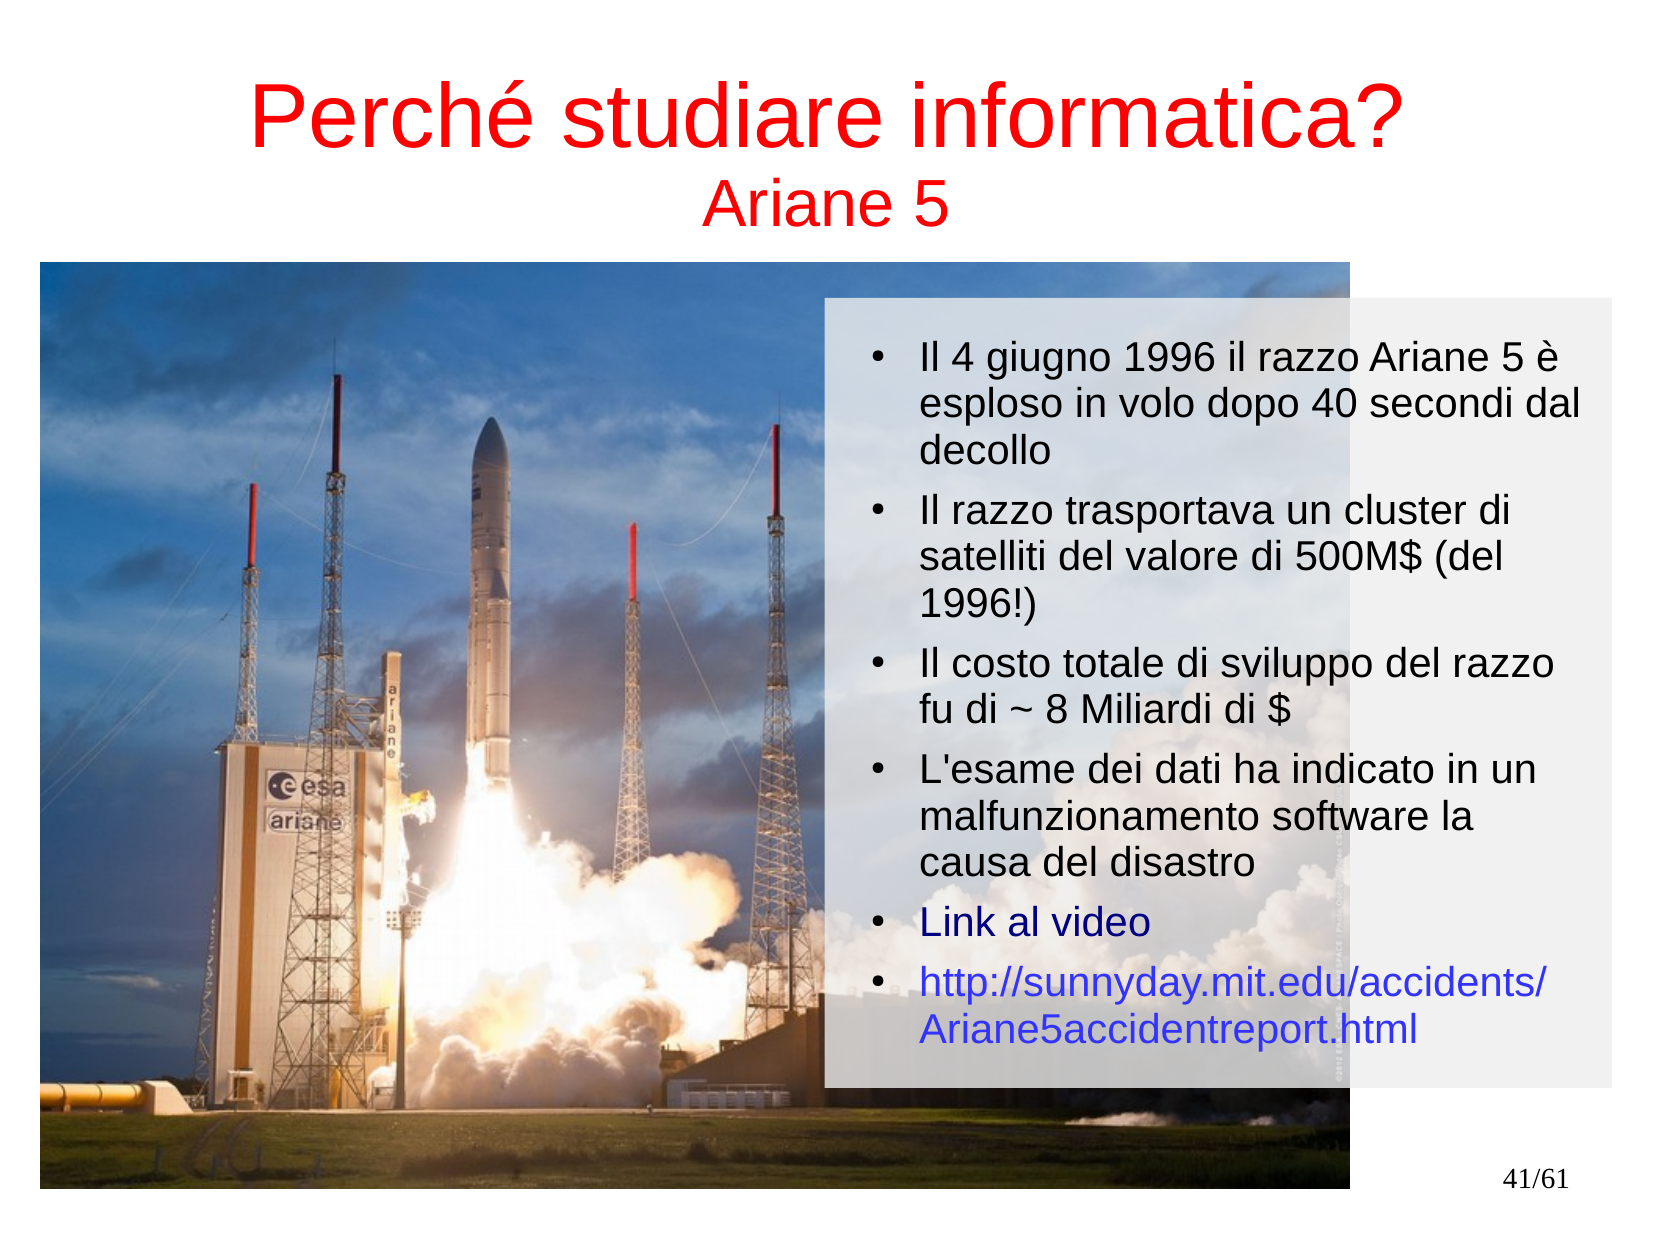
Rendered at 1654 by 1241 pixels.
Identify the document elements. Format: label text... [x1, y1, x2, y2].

list Il 4 giugno 1996 il razzo Ariane 5 è esploso in volo dopo 40 secondi dal decollo Il razzo trasportava un cluster di satelliti del valore di 500M$ (del 1996!) Il costo totale di sviluppo del razzo fu di ~ 8 Miliardi di $ L'esame dei dati ha indicato in un malfunzionamento software la causa del disastro Link al video http://sunnyday.mit.edu/accidents/Ariane5accidentreport.html [824, 297, 1612, 1088]
title Perché studiare informatica? Ariane 5 [82, 49, 1571, 257]
picture [40, 262, 1350, 1189]
